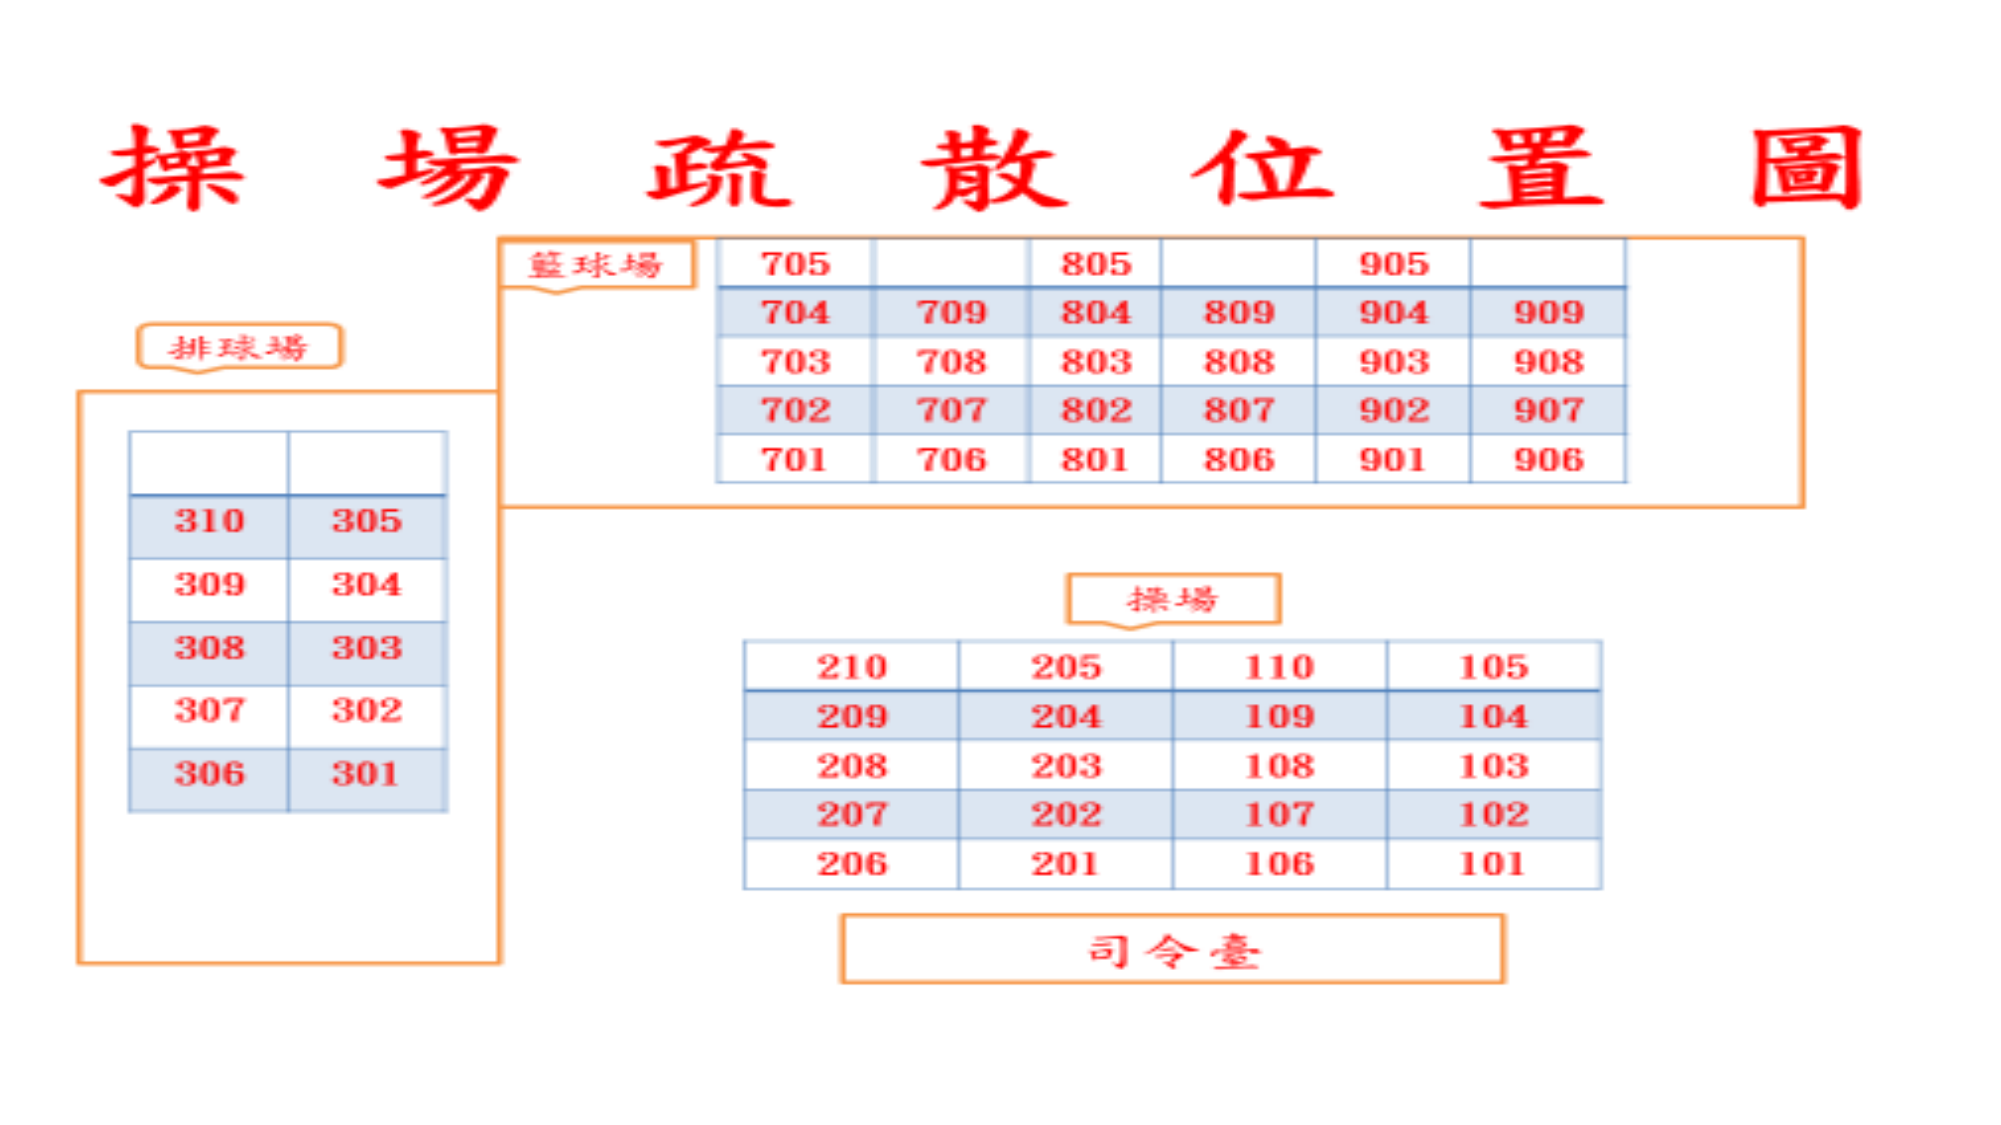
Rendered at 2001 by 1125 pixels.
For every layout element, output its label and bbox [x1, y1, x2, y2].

picture [42, 93, 1946, 1008]
